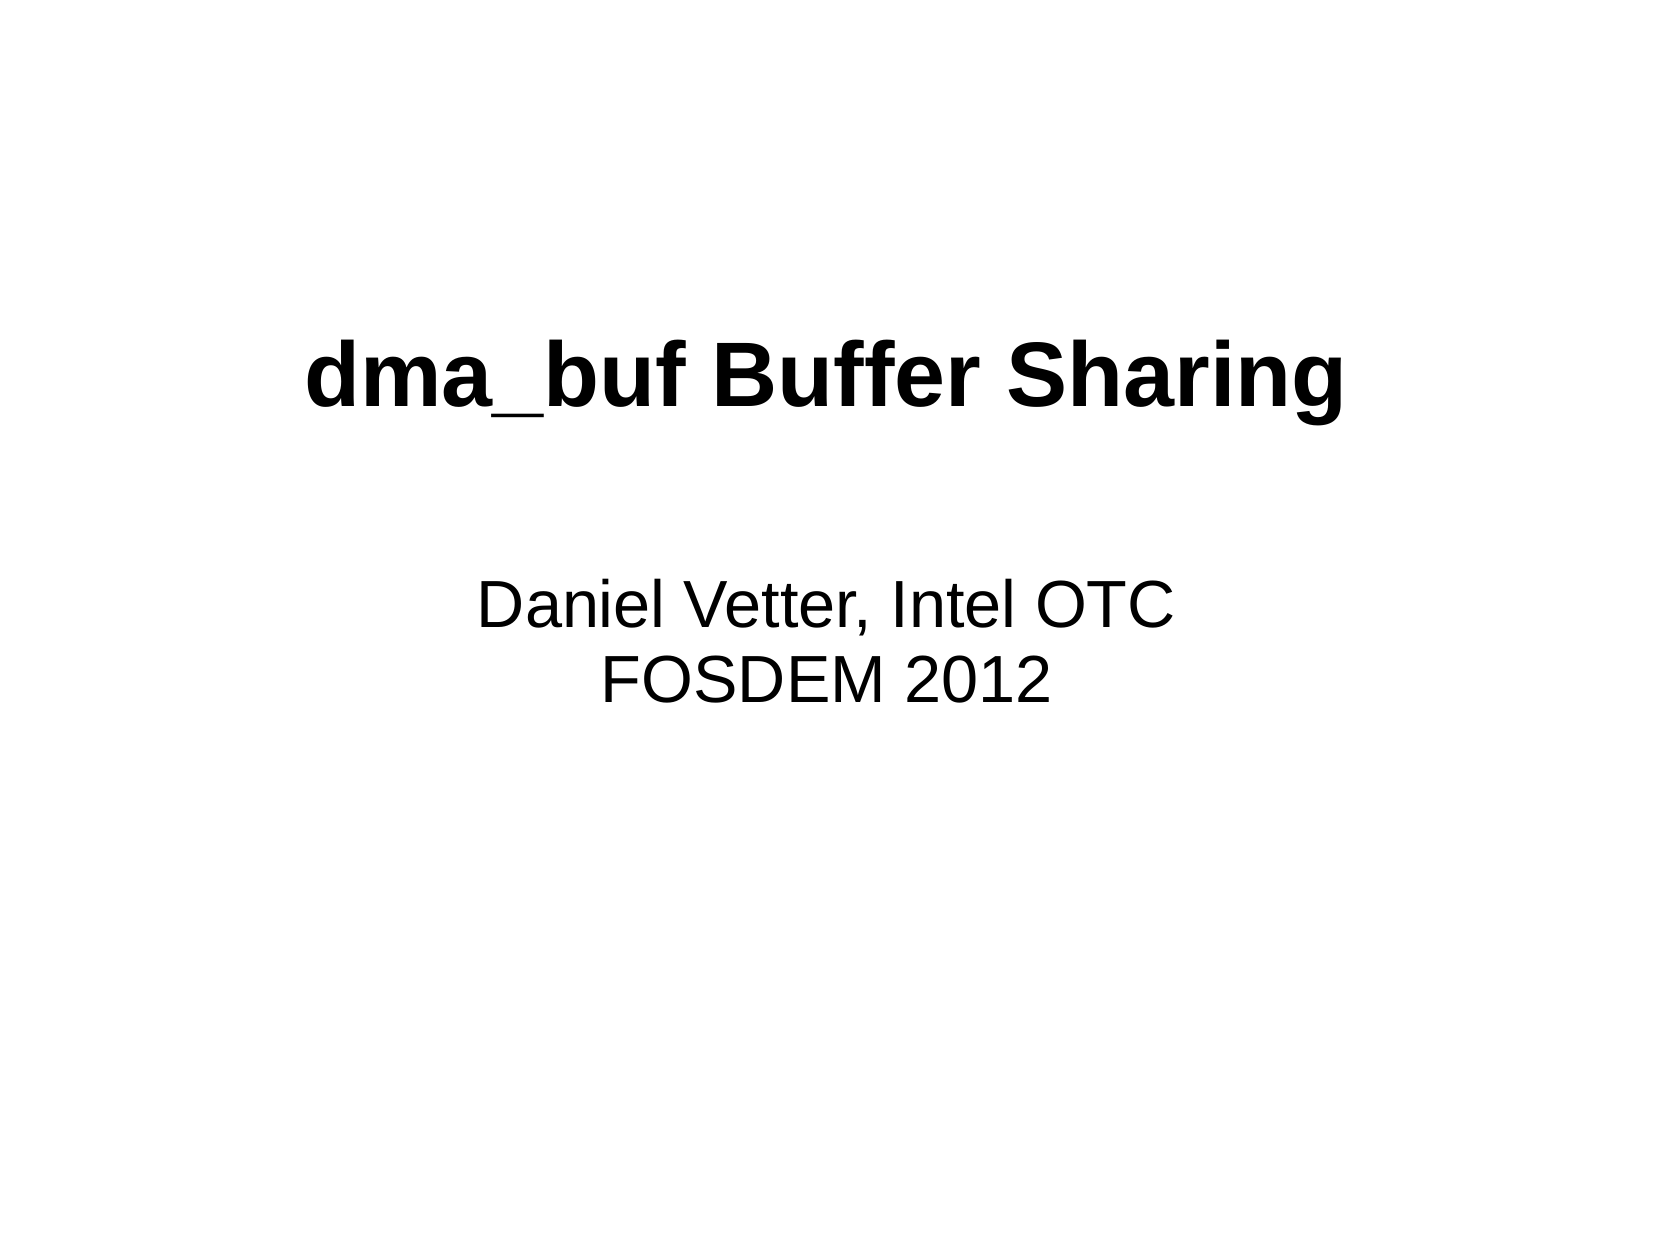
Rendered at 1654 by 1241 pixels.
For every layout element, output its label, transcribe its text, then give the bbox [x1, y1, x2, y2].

title dma_buf Buffer Sharing [82, 271, 1571, 479]
subtitle Daniel Vetter, Intel OTC FOSDEM 2012 [82, 516, 1571, 768]
